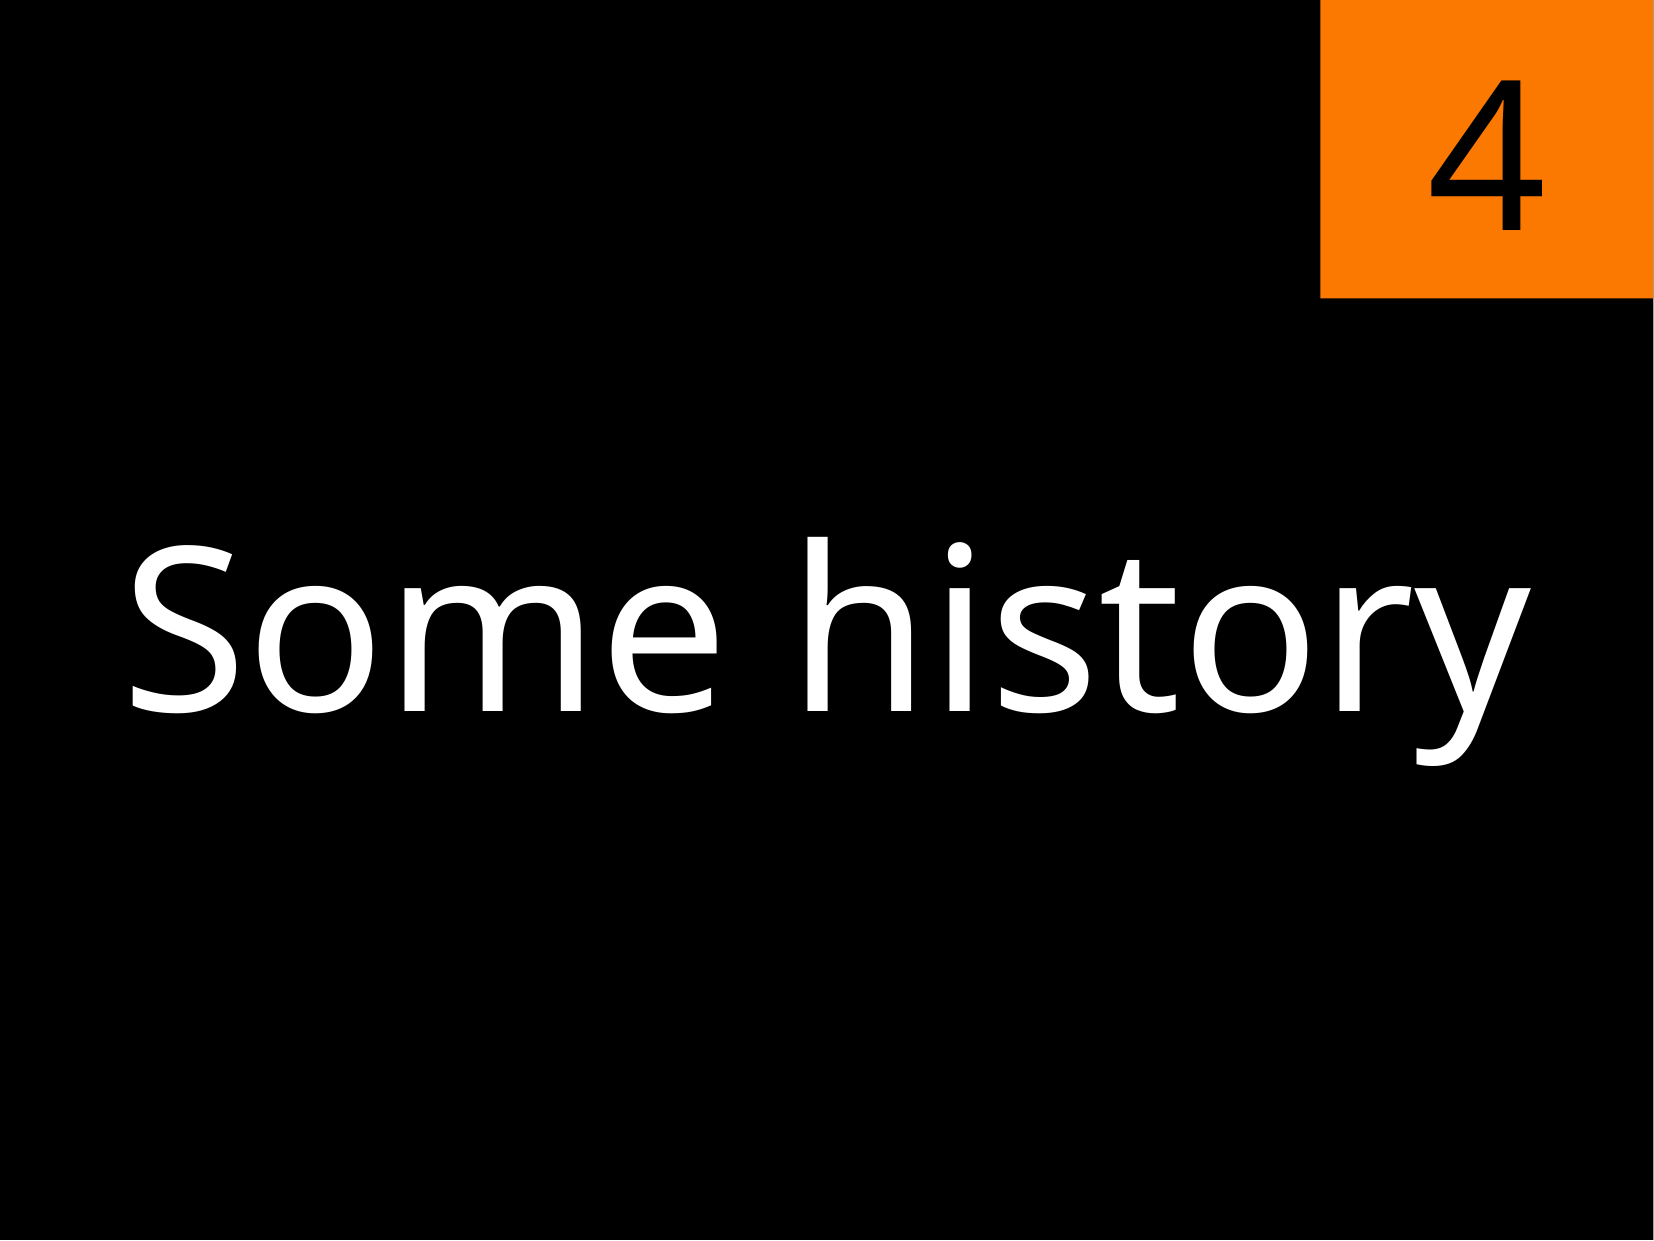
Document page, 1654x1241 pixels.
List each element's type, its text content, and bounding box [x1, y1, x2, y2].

text_box 4 [1320, 0, 1654, 265]
text_box Some history [0, 0, 1654, 1241]
